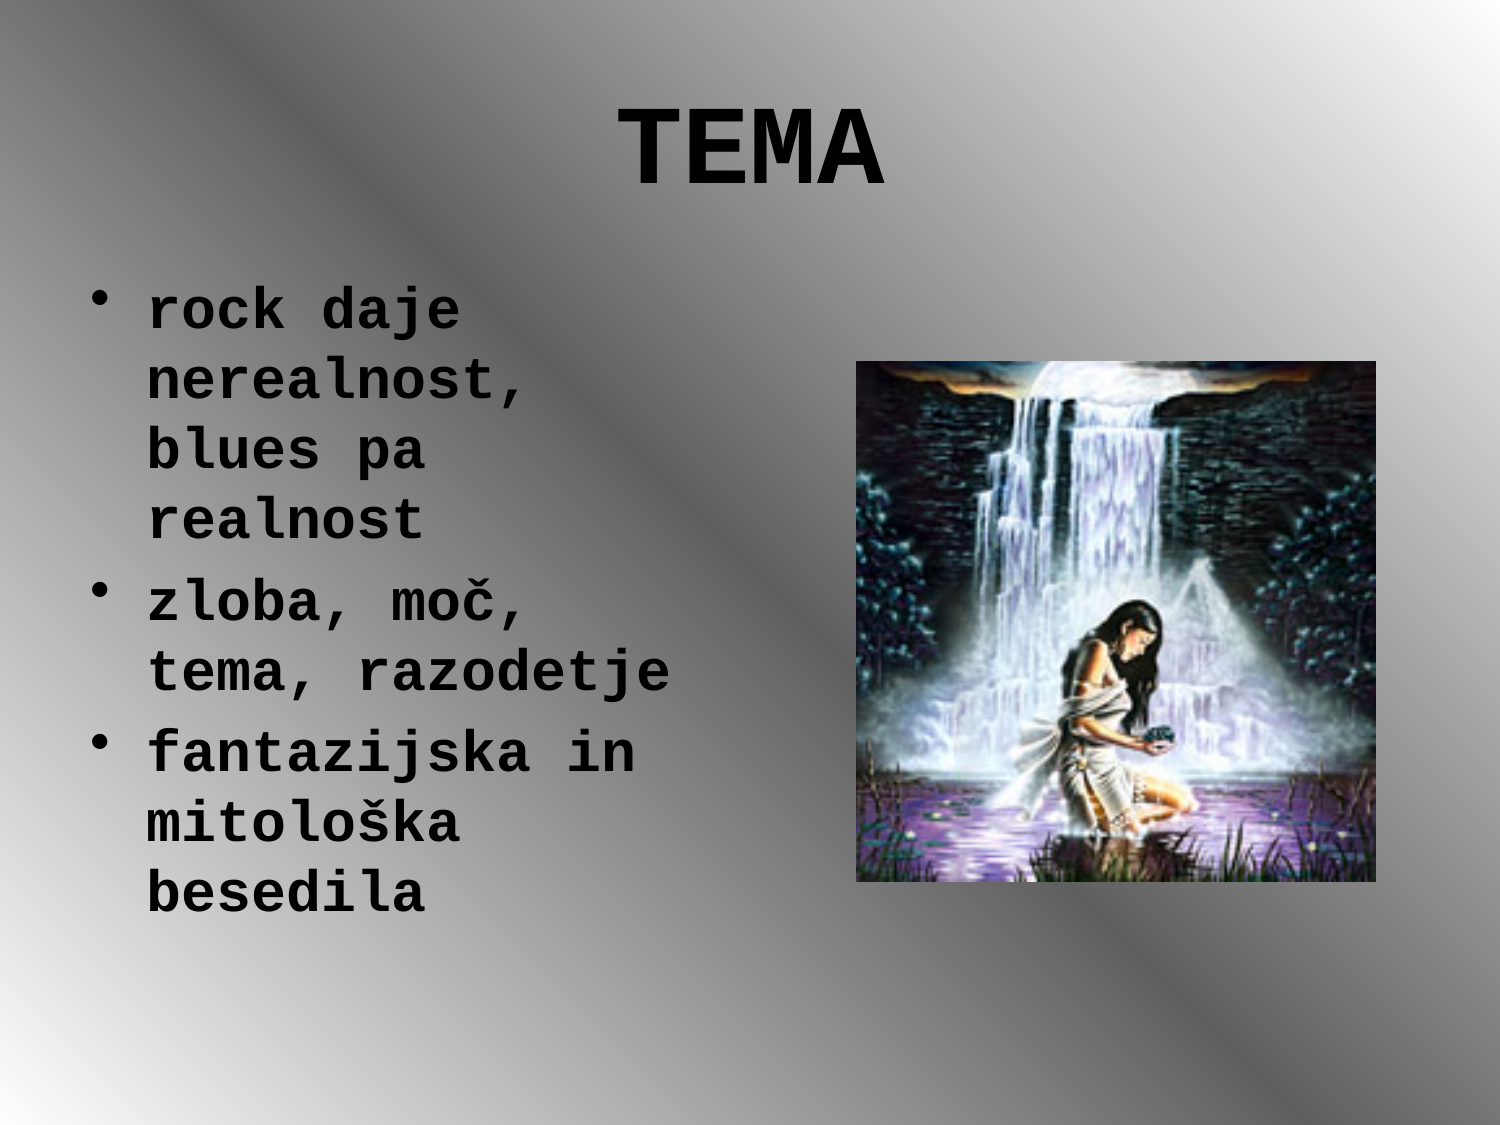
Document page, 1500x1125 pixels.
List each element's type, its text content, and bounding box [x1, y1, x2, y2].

list rock daje nerealnost, blues pa realnost zloba, moč, tema, razodetje fantazijska in mitološka besedila [75, 262, 738, 1005]
picture [856, 361, 1376, 882]
title TEMA [75, 45, 1425, 233]
